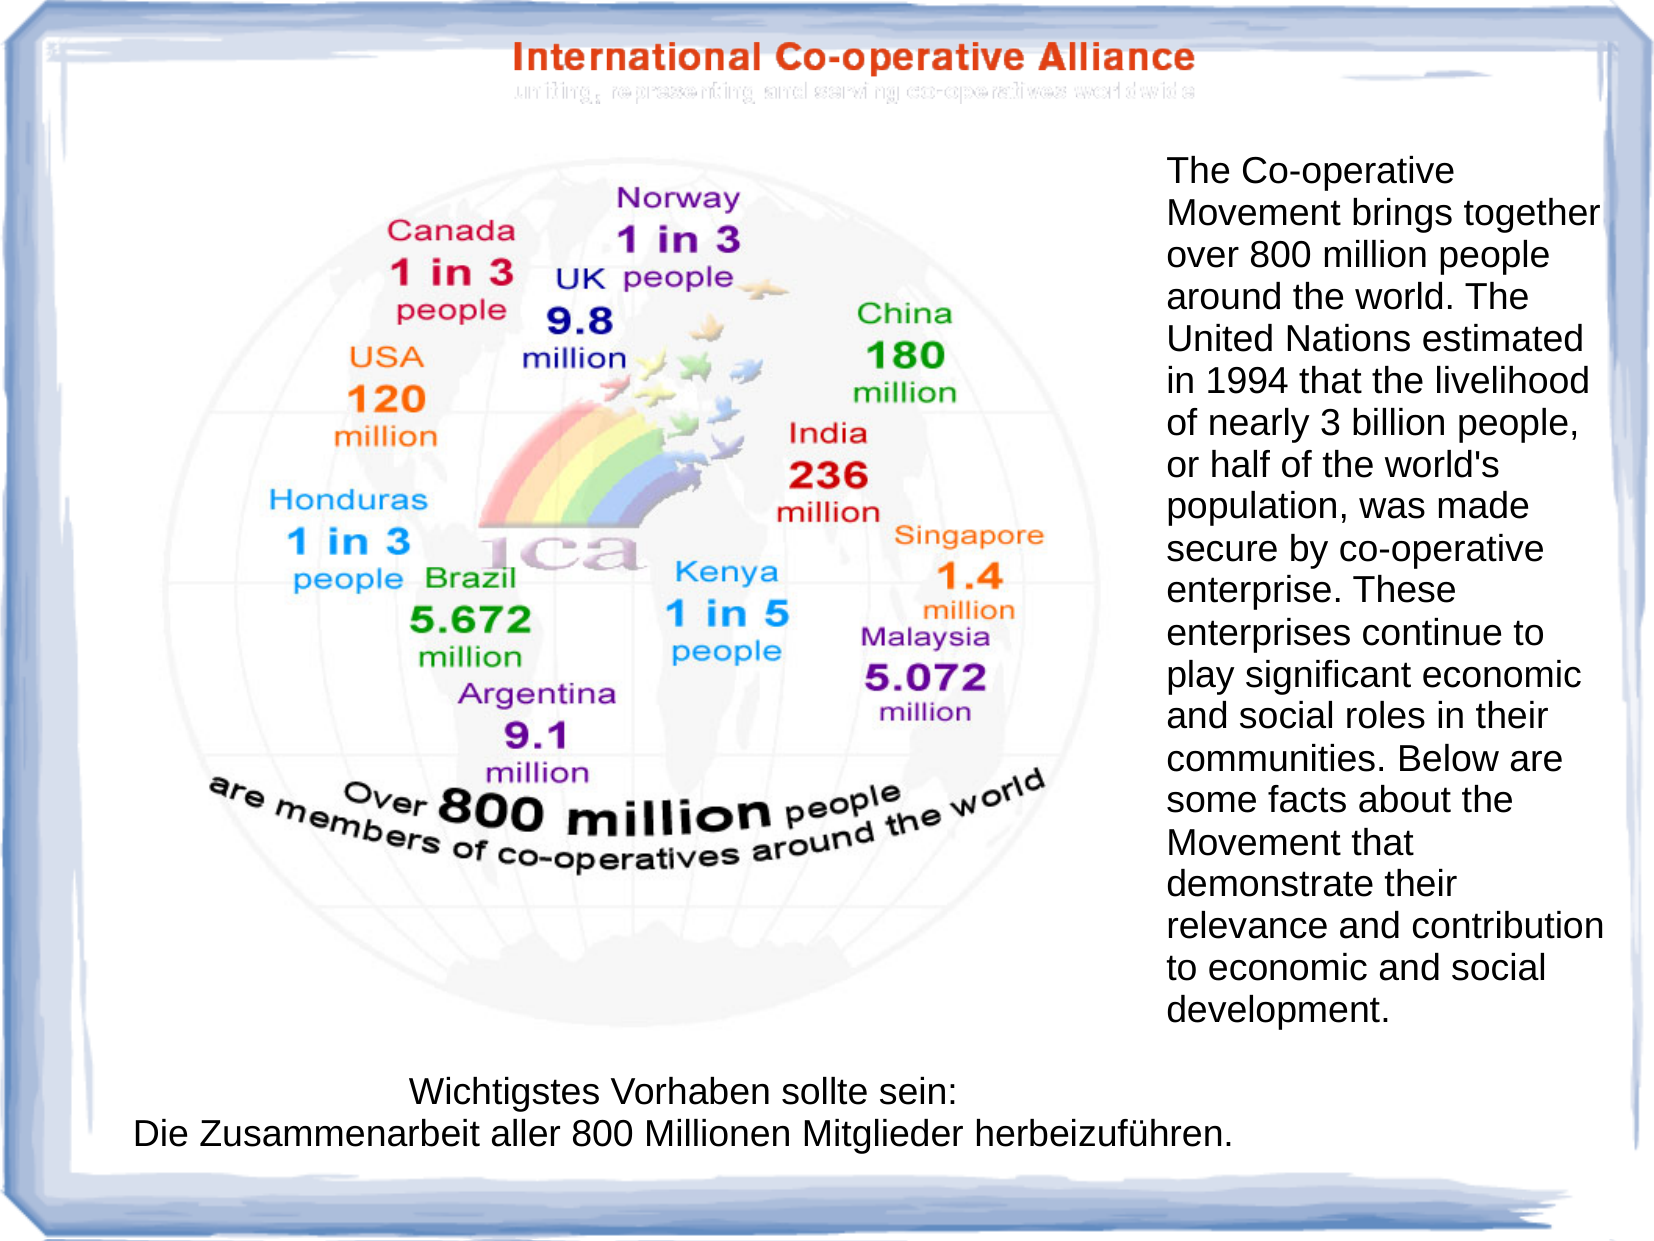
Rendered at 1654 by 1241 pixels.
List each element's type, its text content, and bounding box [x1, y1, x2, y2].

text_box The Co-operative Movement brings together over 800 million people around the world. The United Nations estimated in 1994 that the livelihood of nearly 3 billion people, or half of the world's population, was made secure by co-operative enterprise. These enterprises continue to play significant economic and social roles in their communities. Below are some facts about the Movement that demonstrate their relevance and contribution to economic and social development. [1151, 141, 1625, 1039]
picture [0, 0, 1654, 1241]
text_box Wichtigstes Vorhaben sollte sein: Die Zusammenarbeit aller 800 Millionen Mitglieder herbeizuführen. [118, 1062, 1260, 1162]
